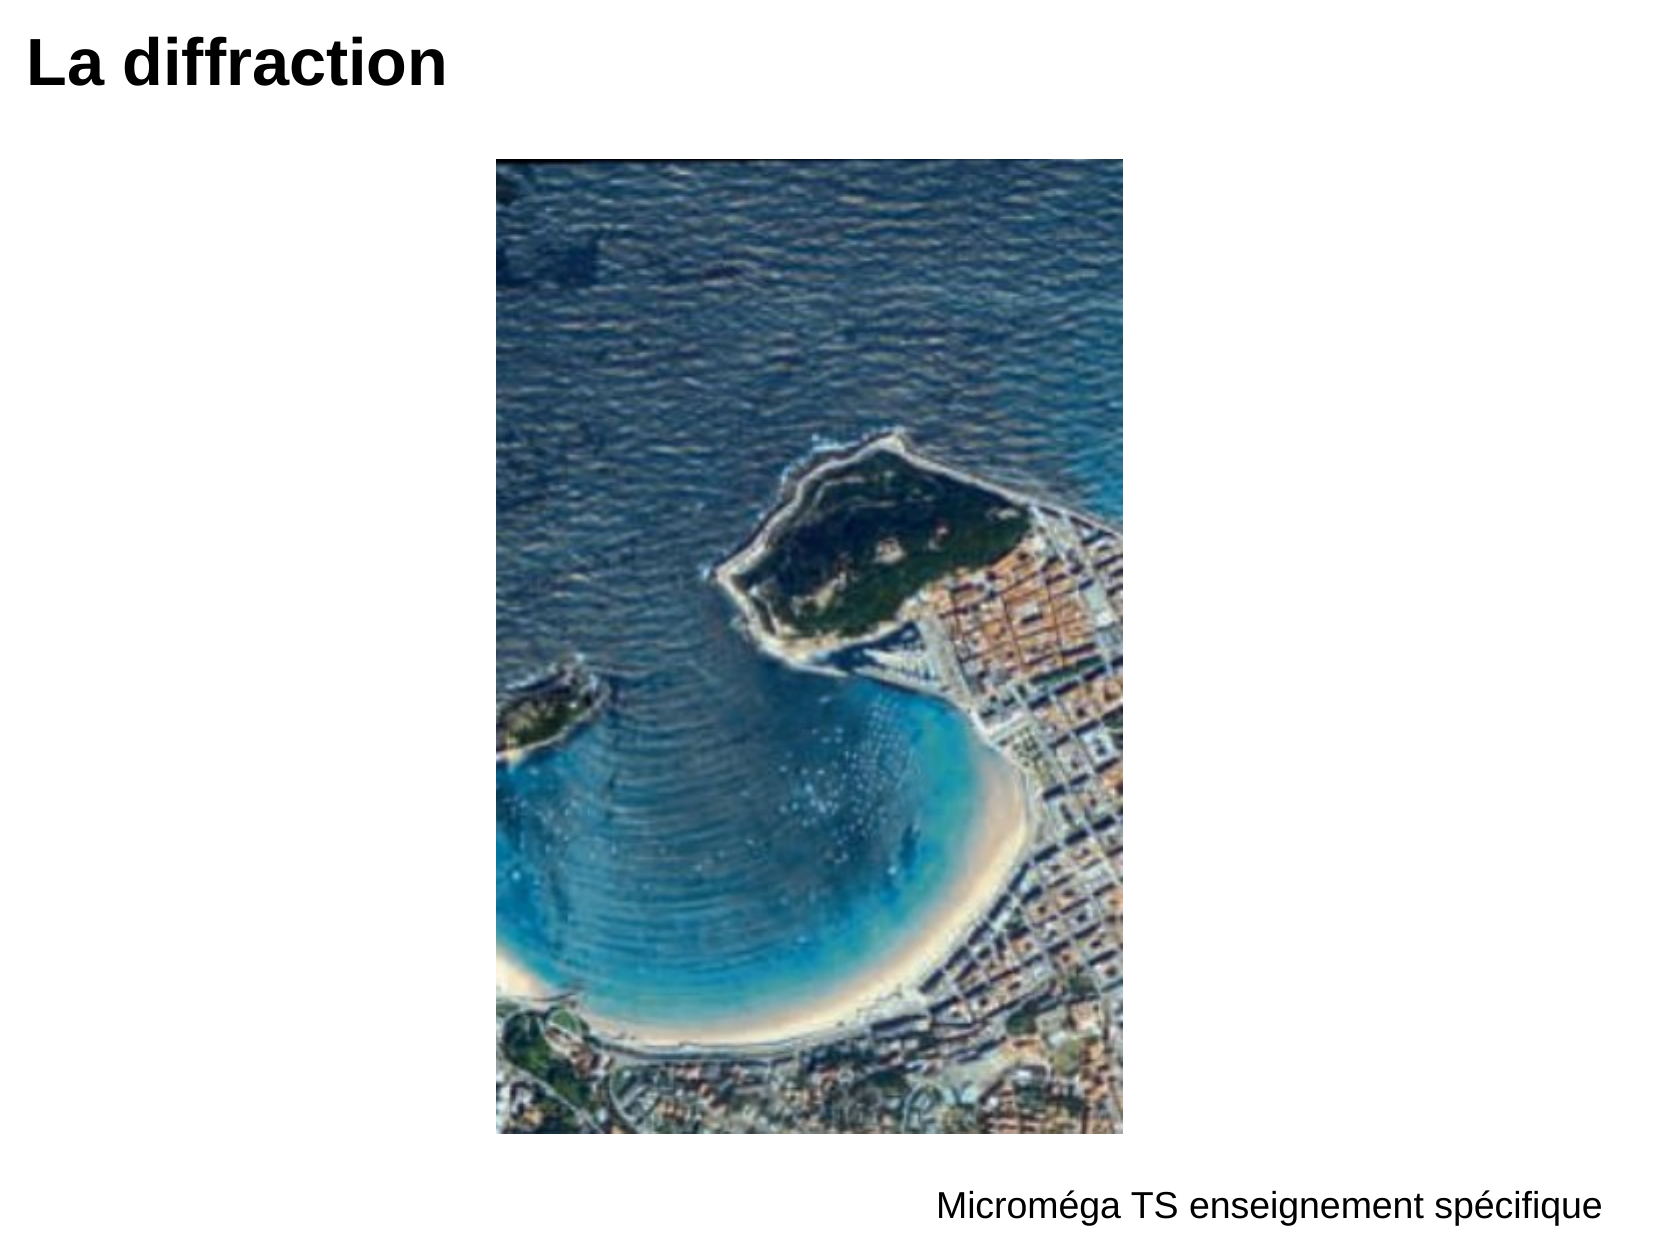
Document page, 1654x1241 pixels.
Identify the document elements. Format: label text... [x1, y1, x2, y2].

picture [496, 159, 1123, 1134]
text_box La diffraction [11, 17, 1158, 108]
text_box Microméga TS enseignement spécifique [921, 1176, 1654, 1241]
picture [520, 919, 529, 926]
